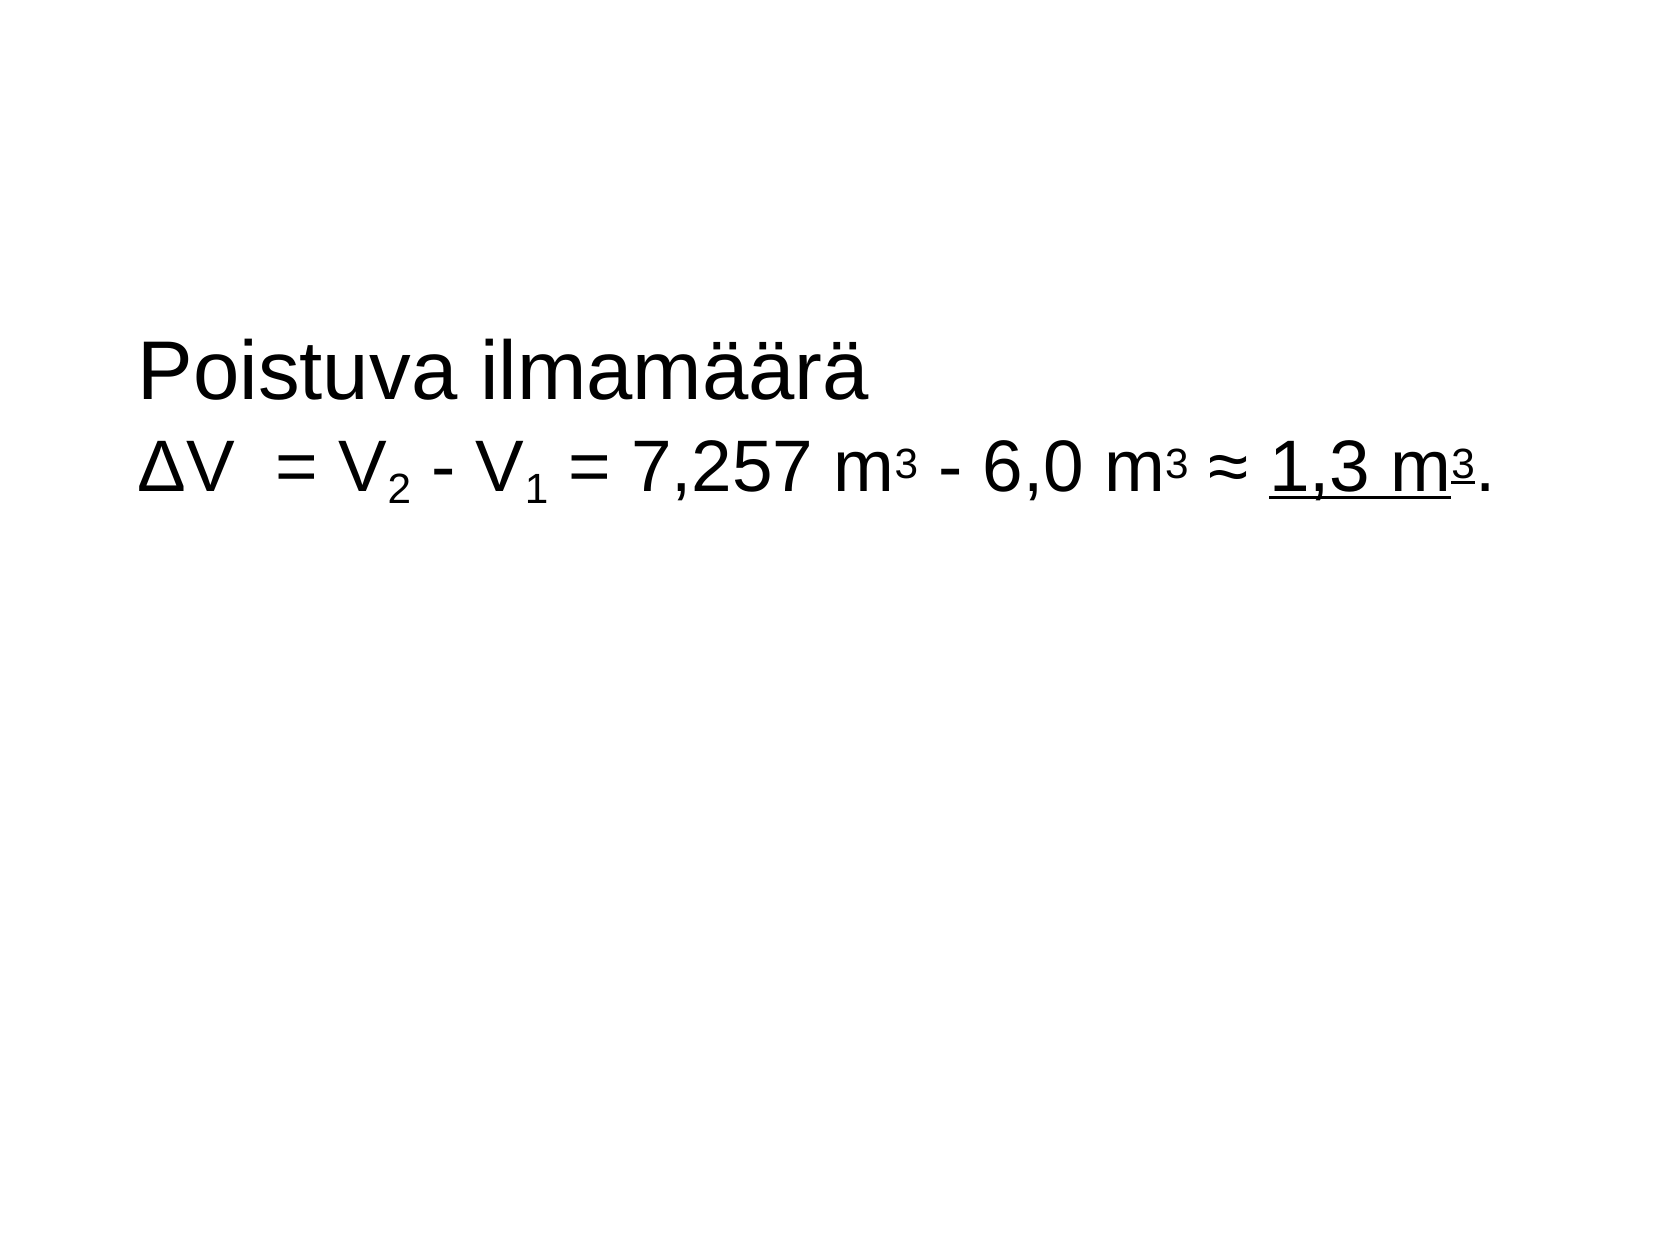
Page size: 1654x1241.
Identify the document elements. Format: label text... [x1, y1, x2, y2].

text_box Poistuva ilmamäärä ΔV = V2 - V1 = 7,257 m3 - 6,0 m3 ≈ 1,3 m3. [123, 309, 1531, 520]
